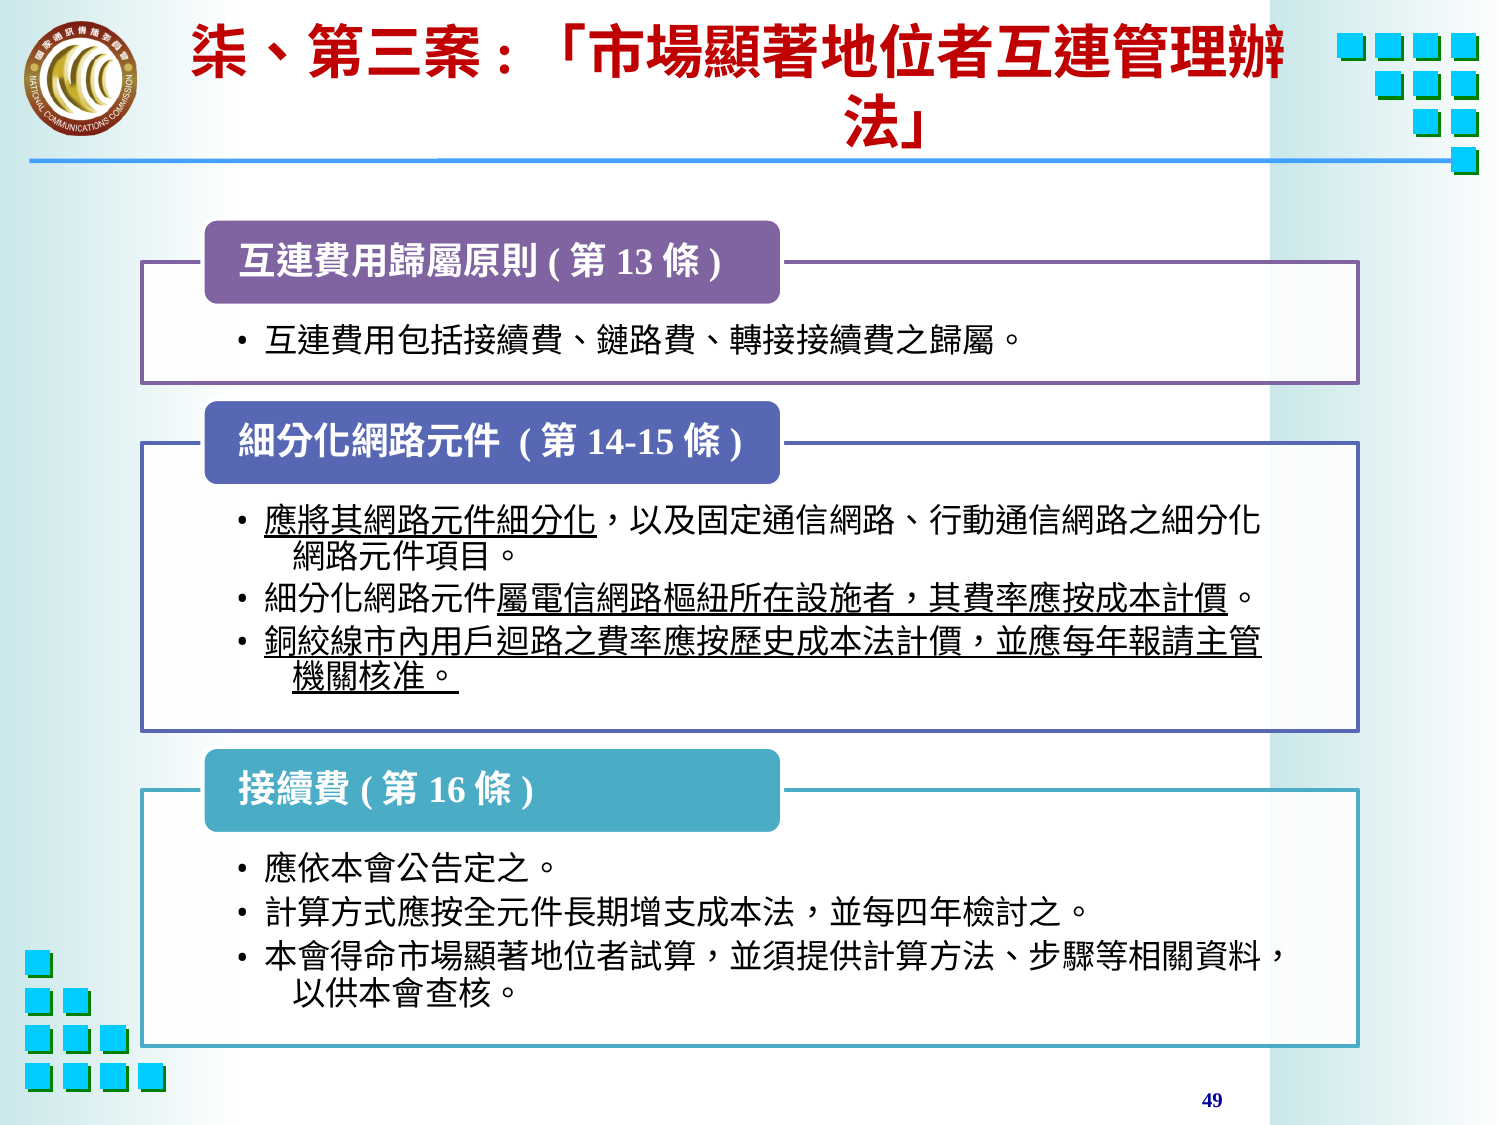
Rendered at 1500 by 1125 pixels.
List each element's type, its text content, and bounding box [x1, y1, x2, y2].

text_box 細分化網路元件 (第14-15條) [202, 399, 783, 487]
text_box 應將其網路元件細分化，以及固定通信網路、行動通信網路之細分化網路元件項目。 細分化網路元件屬電信網路樞紐所在設施者，其費率應按成本計價。 銅絞線市內用戶迴路之費率應按歷史成本法計價，並應每年報請主管機關核准。 [141, 442, 1359, 731]
text_box 互連費用包括接續費、鏈路費、轉接接續費之歸屬。 [141, 262, 1359, 384]
text_box 互連費用歸屬原則(第13條) [202, 218, 783, 306]
text_box 應依本會公告定之。 計算方式應按全元件長期增支成本法，並每四年檢討之。 本會得命市場顯著地位者試算，並須提供計算方法、步驟等相關資料，以供本會查核。 [141, 790, 1359, 1047]
title 柒、第三案:「市場顯著地位者互連管理辦法」 [123, 7, 1353, 161]
text_box 接續費(第16條) [202, 746, 783, 835]
